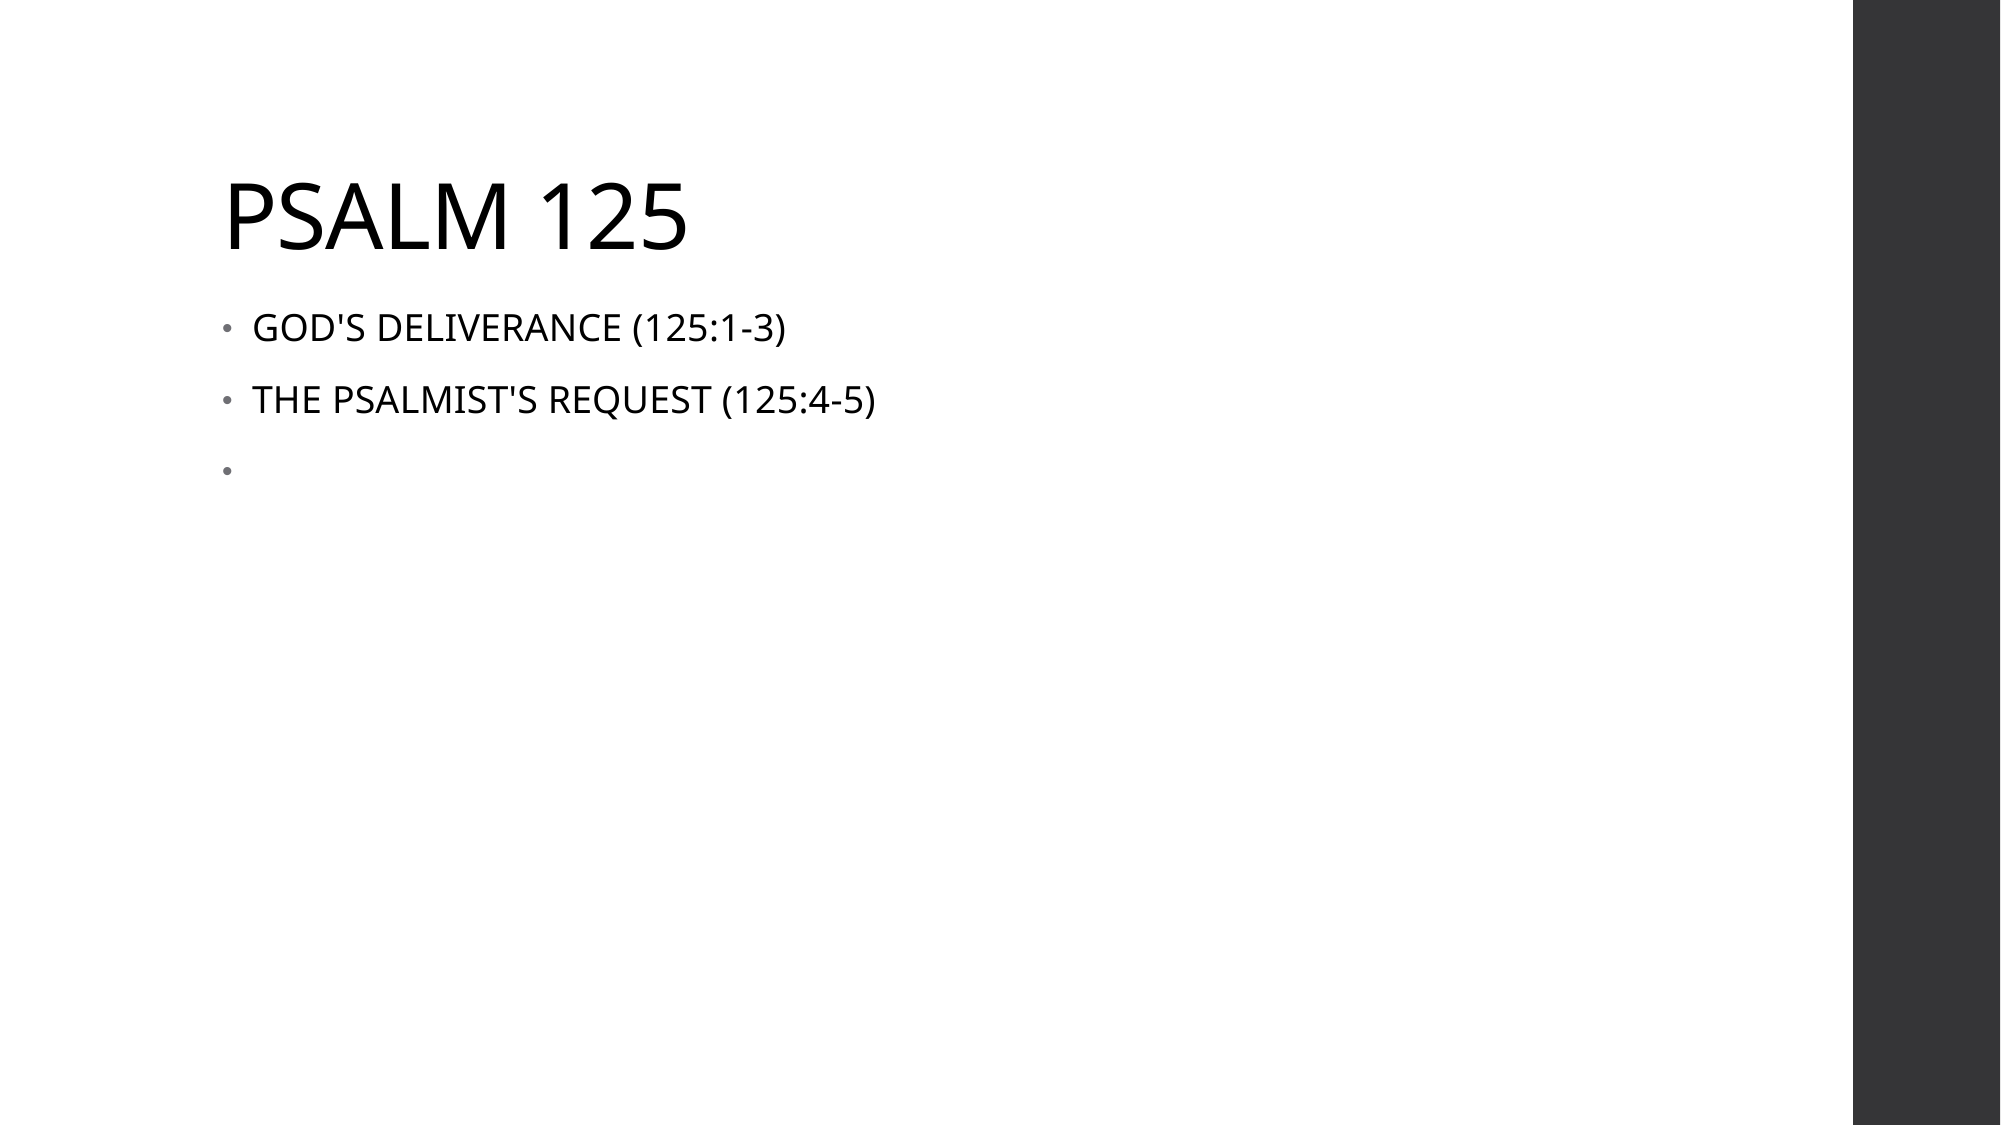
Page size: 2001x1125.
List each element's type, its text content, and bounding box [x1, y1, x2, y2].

list GOD'S DELIVERANCE (125:1-3) THE PSALMIST'S REQUEST (125:4-5) [206, 299, 1617, 1014]
title PSALM 125 [206, 60, 1797, 278]
